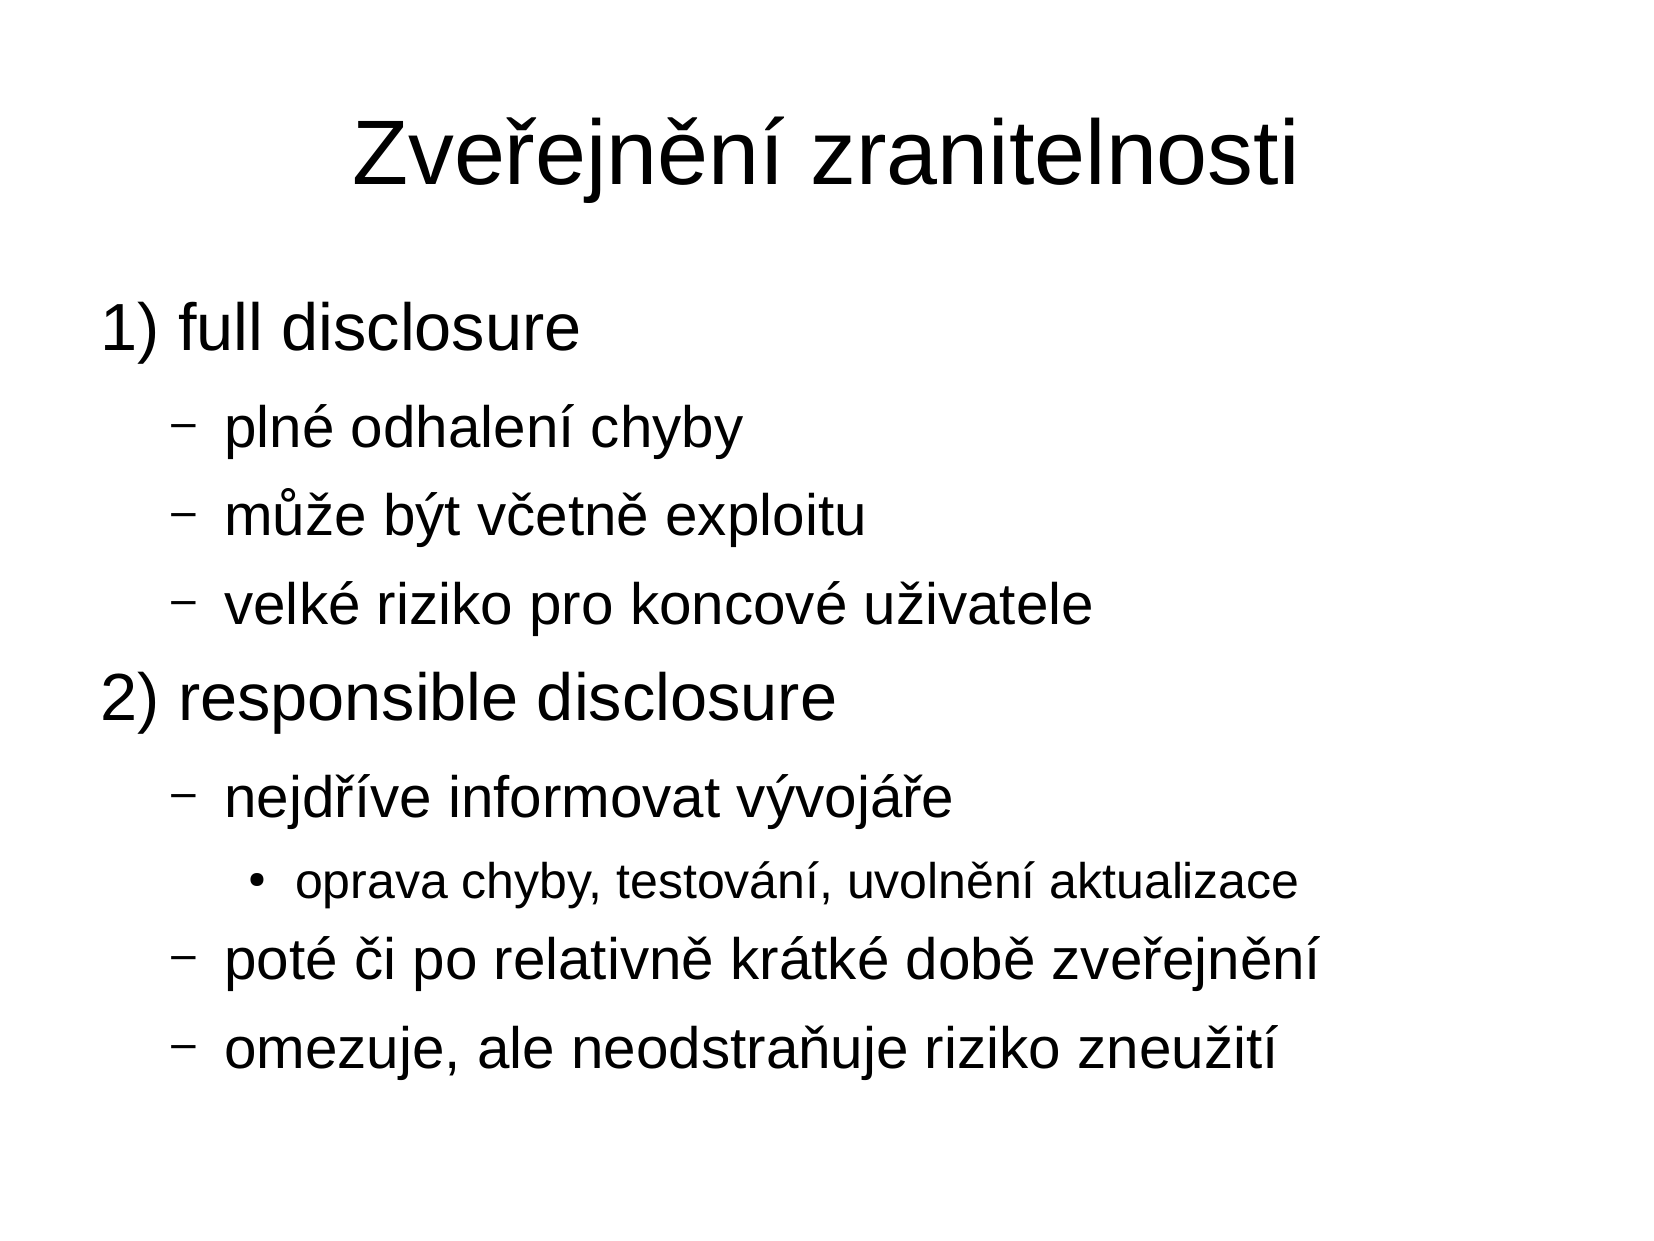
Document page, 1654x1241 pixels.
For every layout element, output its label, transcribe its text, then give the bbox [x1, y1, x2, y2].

list full disclosure plné odhalení chyby může být včetně exploitu velké riziko pro koncové uživatele responsible disclosure nejdříve informovat vývojáře oprava chyby, testování, uvolnění aktualizace poté či po relativně krátké době zveřejnění omezuje, ale neodstraňuje riziko zneužití [82, 290, 1571, 1109]
title Zveřejnění zranitelnosti [82, 49, 1571, 257]
